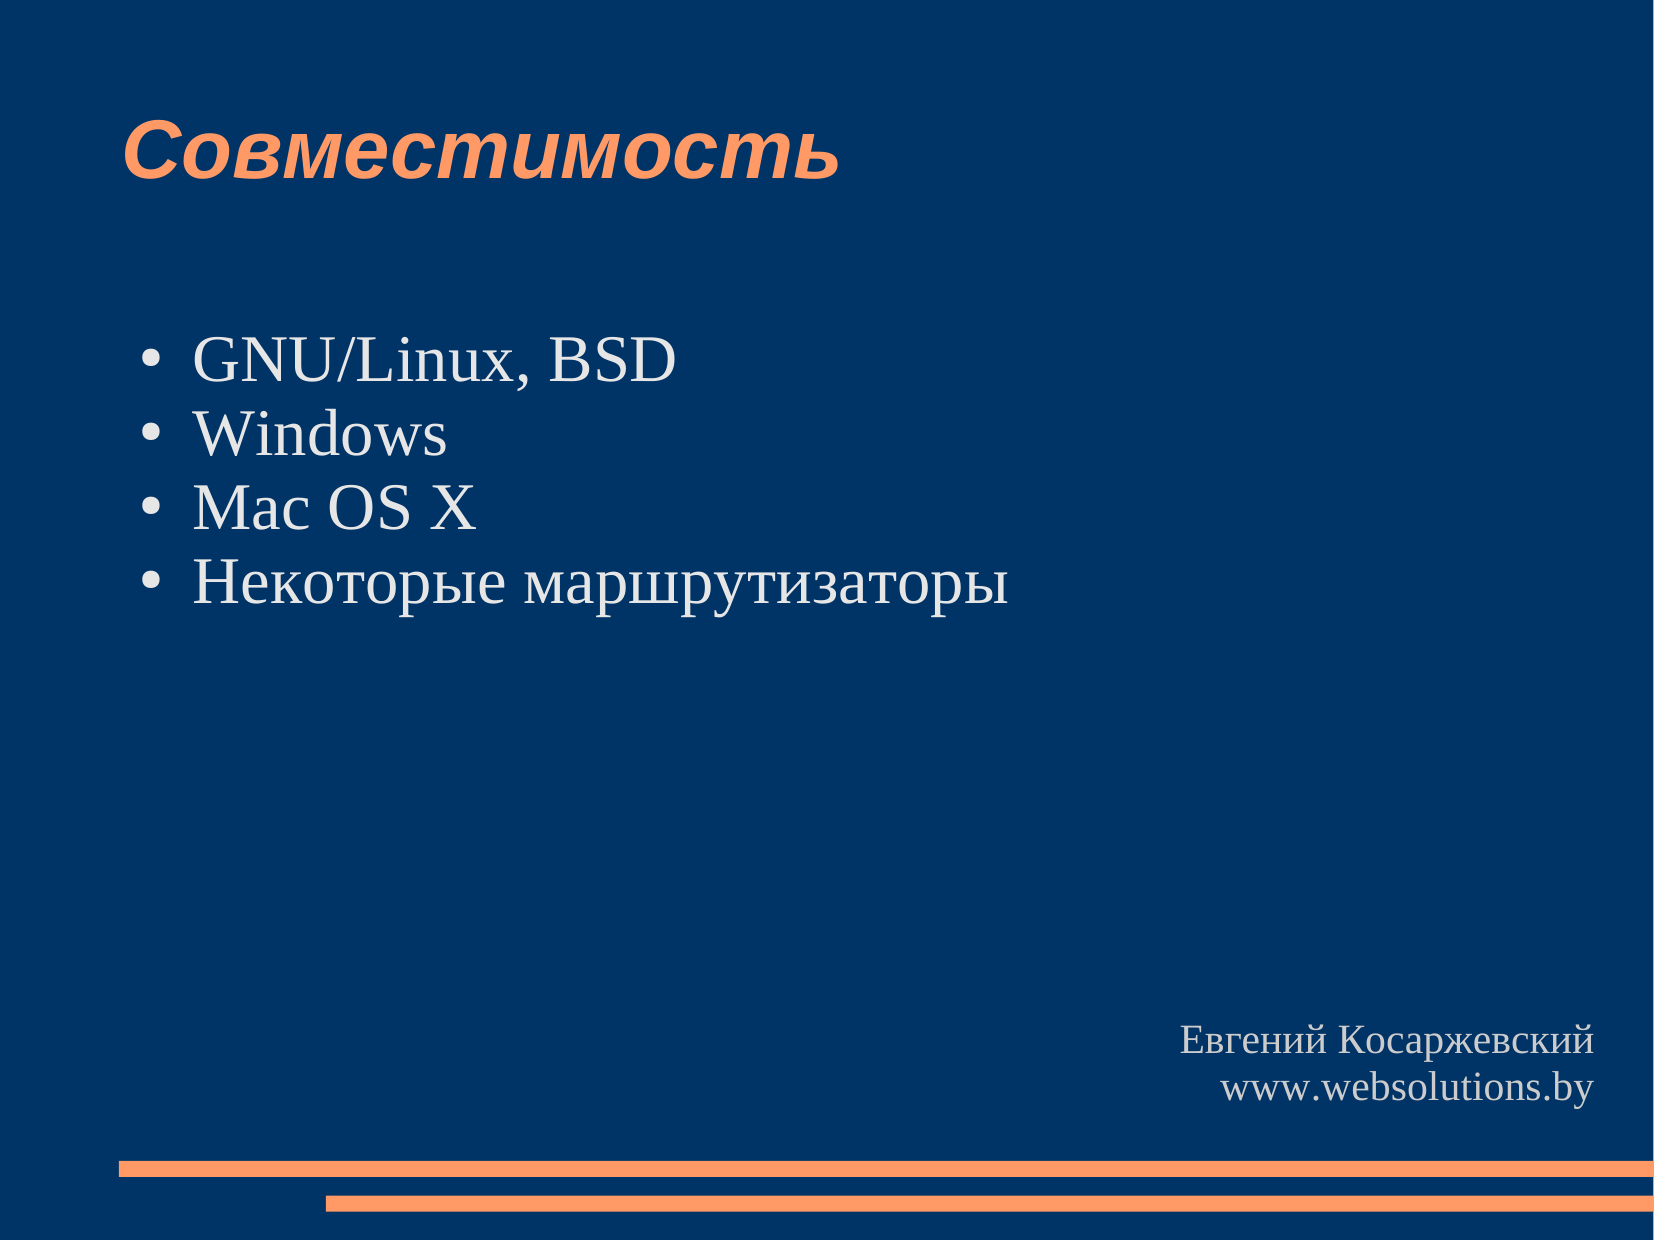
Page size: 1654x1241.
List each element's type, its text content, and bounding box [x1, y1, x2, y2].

title Совместимость [121, 46, 1534, 254]
list GNU/Linux, BSD Windows Mac OS X Некоторые маршрутизаторы [121, 322, 1561, 680]
text_box Евгений Косаржевский www.websolutions.by [1003, 974, 1595, 1152]
